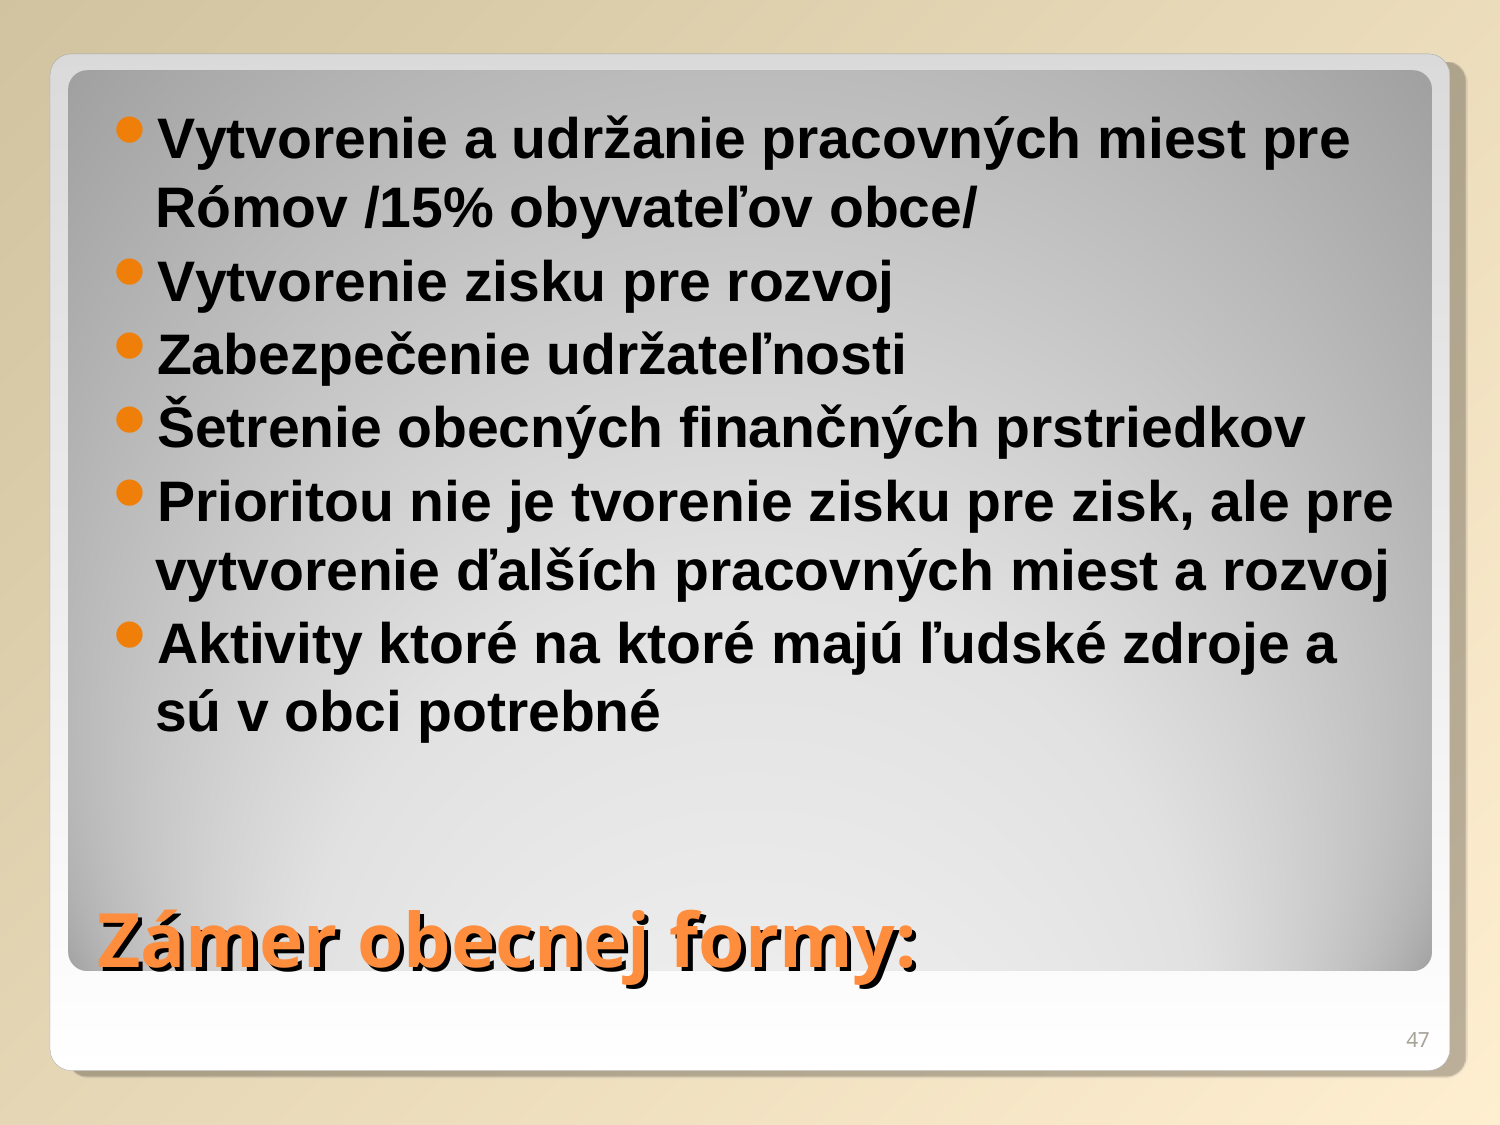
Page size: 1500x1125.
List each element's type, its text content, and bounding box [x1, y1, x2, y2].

text_box <number> [1369, 1002, 1445, 1063]
title Zámer obecnej formy: [82, 817, 1426, 991]
picture [67, 69, 1433, 972]
list Vytvorenie a udržanie pracovných miest pre Rómov /15% obyvateľov obce/ Vytvorenie zisku pre rozvoj Zabezpečenie udržateľnosti Šetrenie obecných finančných prstriedkov Prioritou nie je tvorenie zisku pre zisk, ale pre vytvorenie ďalších pracovných miest a rozvoj Aktivity ktoré na ktoré majú ľudské zdroje a sú v obci potrebné [82, 86, 1426, 774]
